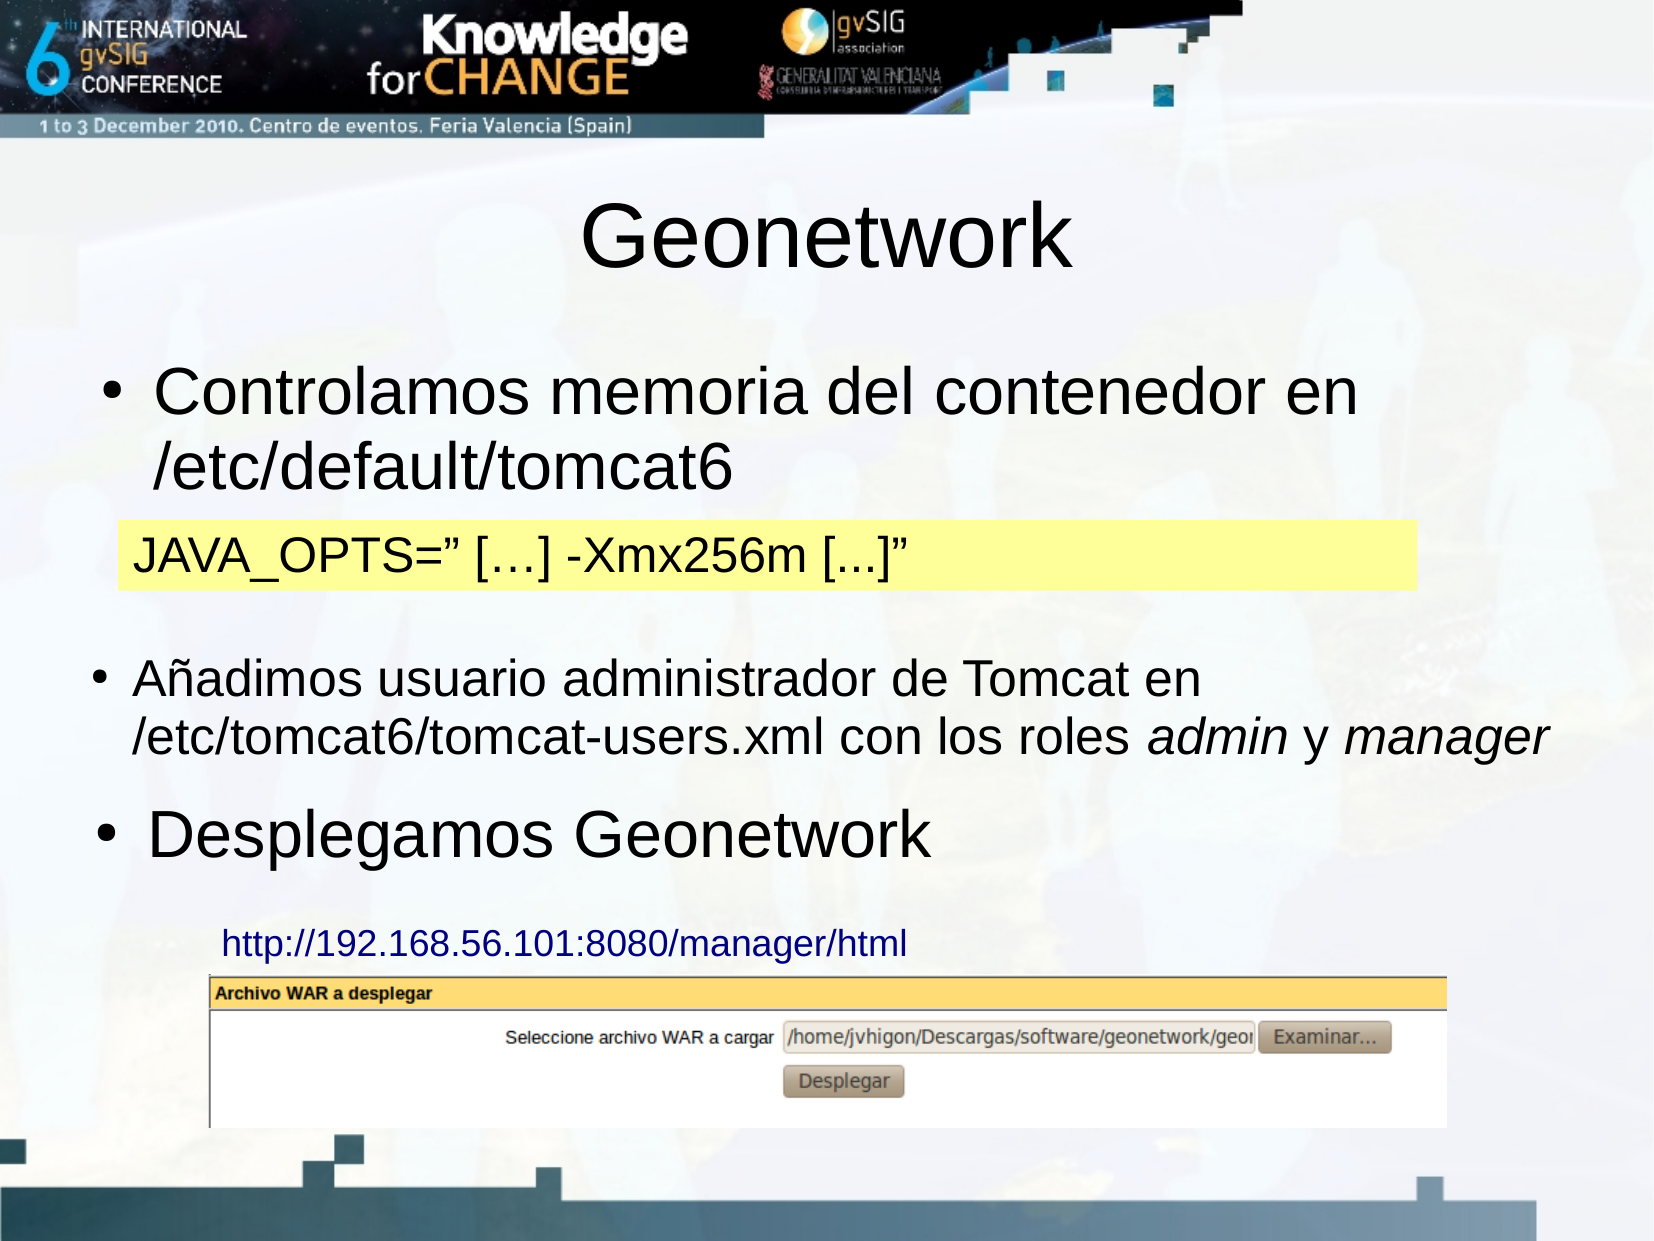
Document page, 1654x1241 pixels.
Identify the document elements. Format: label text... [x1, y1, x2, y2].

list Controlamos memoria del contenedor en /etc/default/tomcat6 [82, 354, 1571, 532]
picture [0, 0, 1654, 1241]
list Añadimos usuario administrador de Tomcat en /etc/tomcat6/tomcat-users.xml con los roles admin y manager [76, 649, 1565, 768]
title Geonetwork [82, 155, 1571, 318]
text_box JAVA_OPTS=” […] -Xmx256m [...]” [118, 519, 1418, 591]
list Desplegamos Geonetwork [76, 797, 1565, 916]
text_box http://192.168.56.101:8080/manager/html [206, 915, 923, 973]
